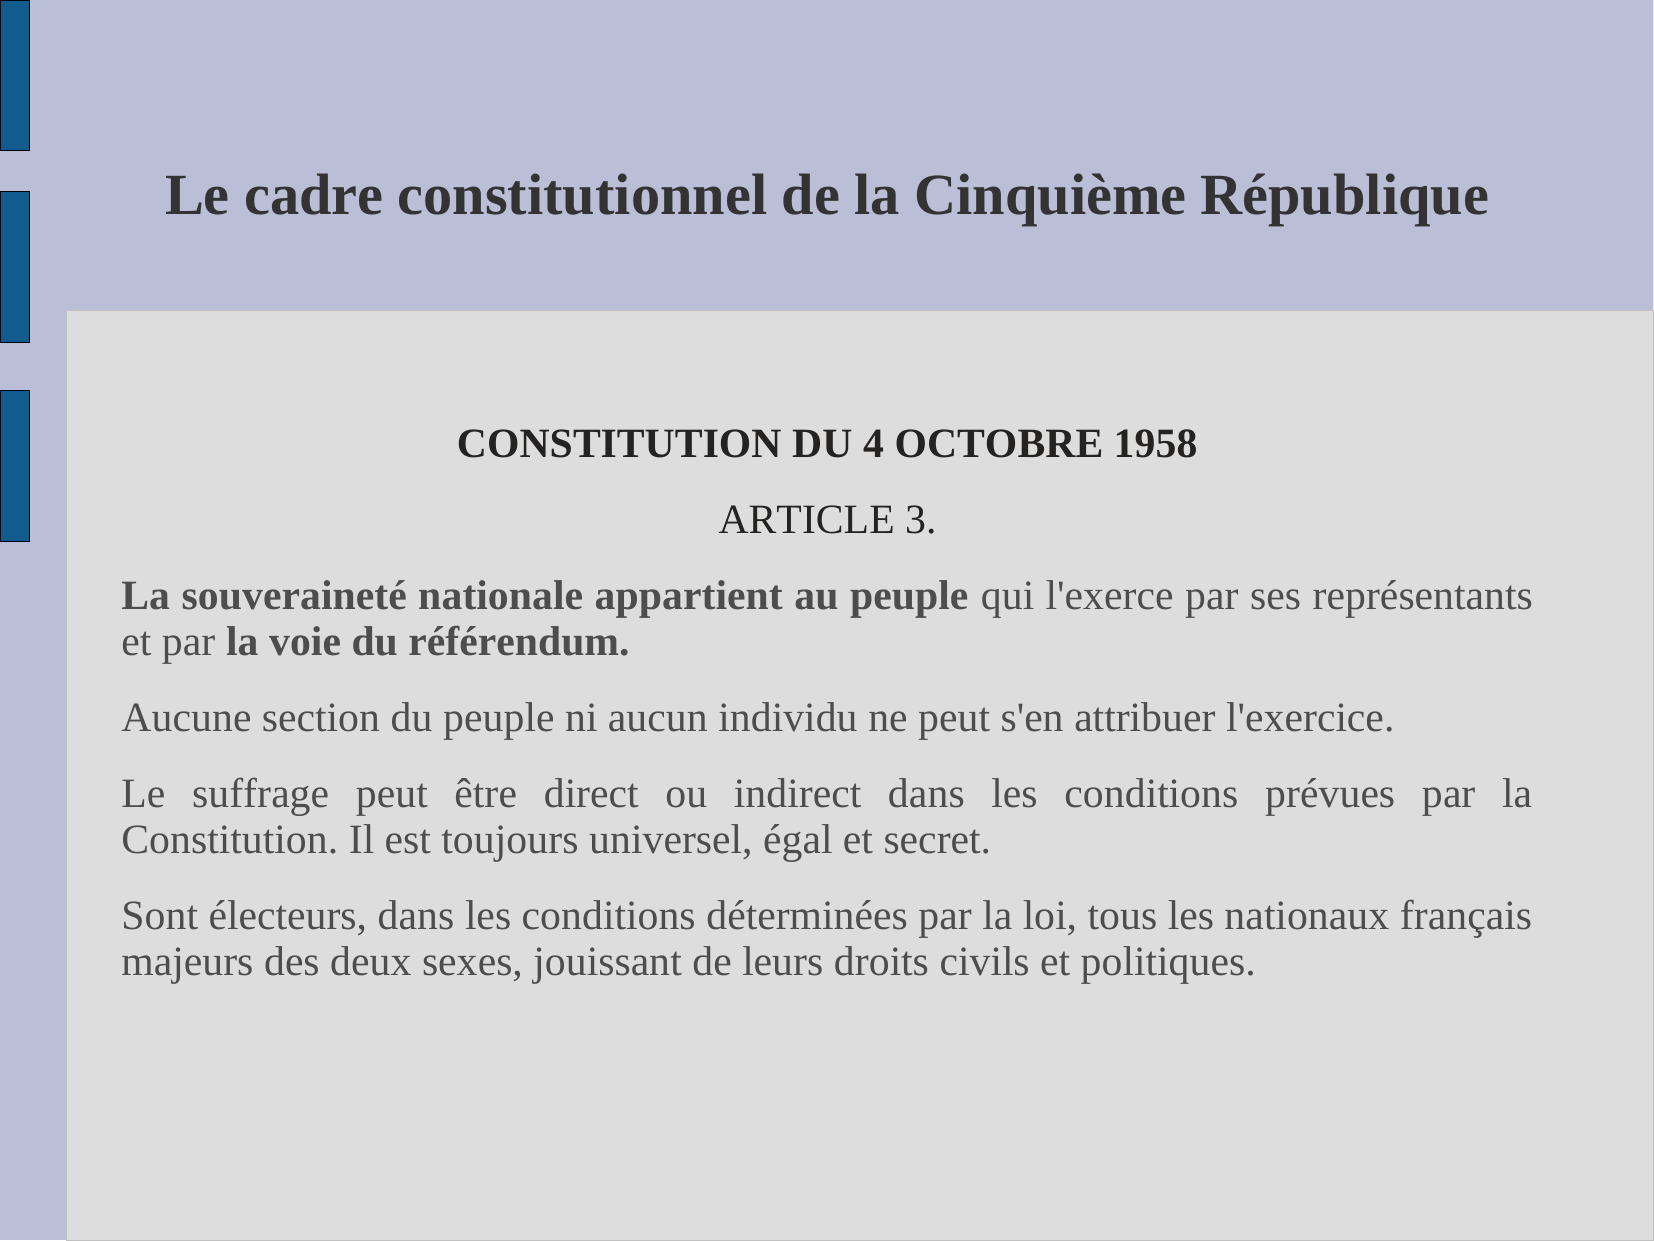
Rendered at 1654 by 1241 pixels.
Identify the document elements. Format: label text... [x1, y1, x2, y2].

list CONSTITUTION DU 4 OCTOBRE 1958 ARTICLE 3. La souveraineté nationale appartient au peuple qui l'exerce par ses représentants et par la voie du référendum. Aucune section du peuple ni aucun individu ne peut s'en attribuer l'exercice. Le suffrage peut être direct ou indirect dans les conditions prévues par la Constitution. Il est toujours universel, égal et secret. Sont électeurs, dans les conditions déterminées par la loi, tous les nationaux français majeurs des deux sexes, jouissant de leurs droits civils et politiques. [121, 344, 1534, 1112]
title Le cadre constitutionnel de la Cinquième République [121, 98, 1534, 291]
